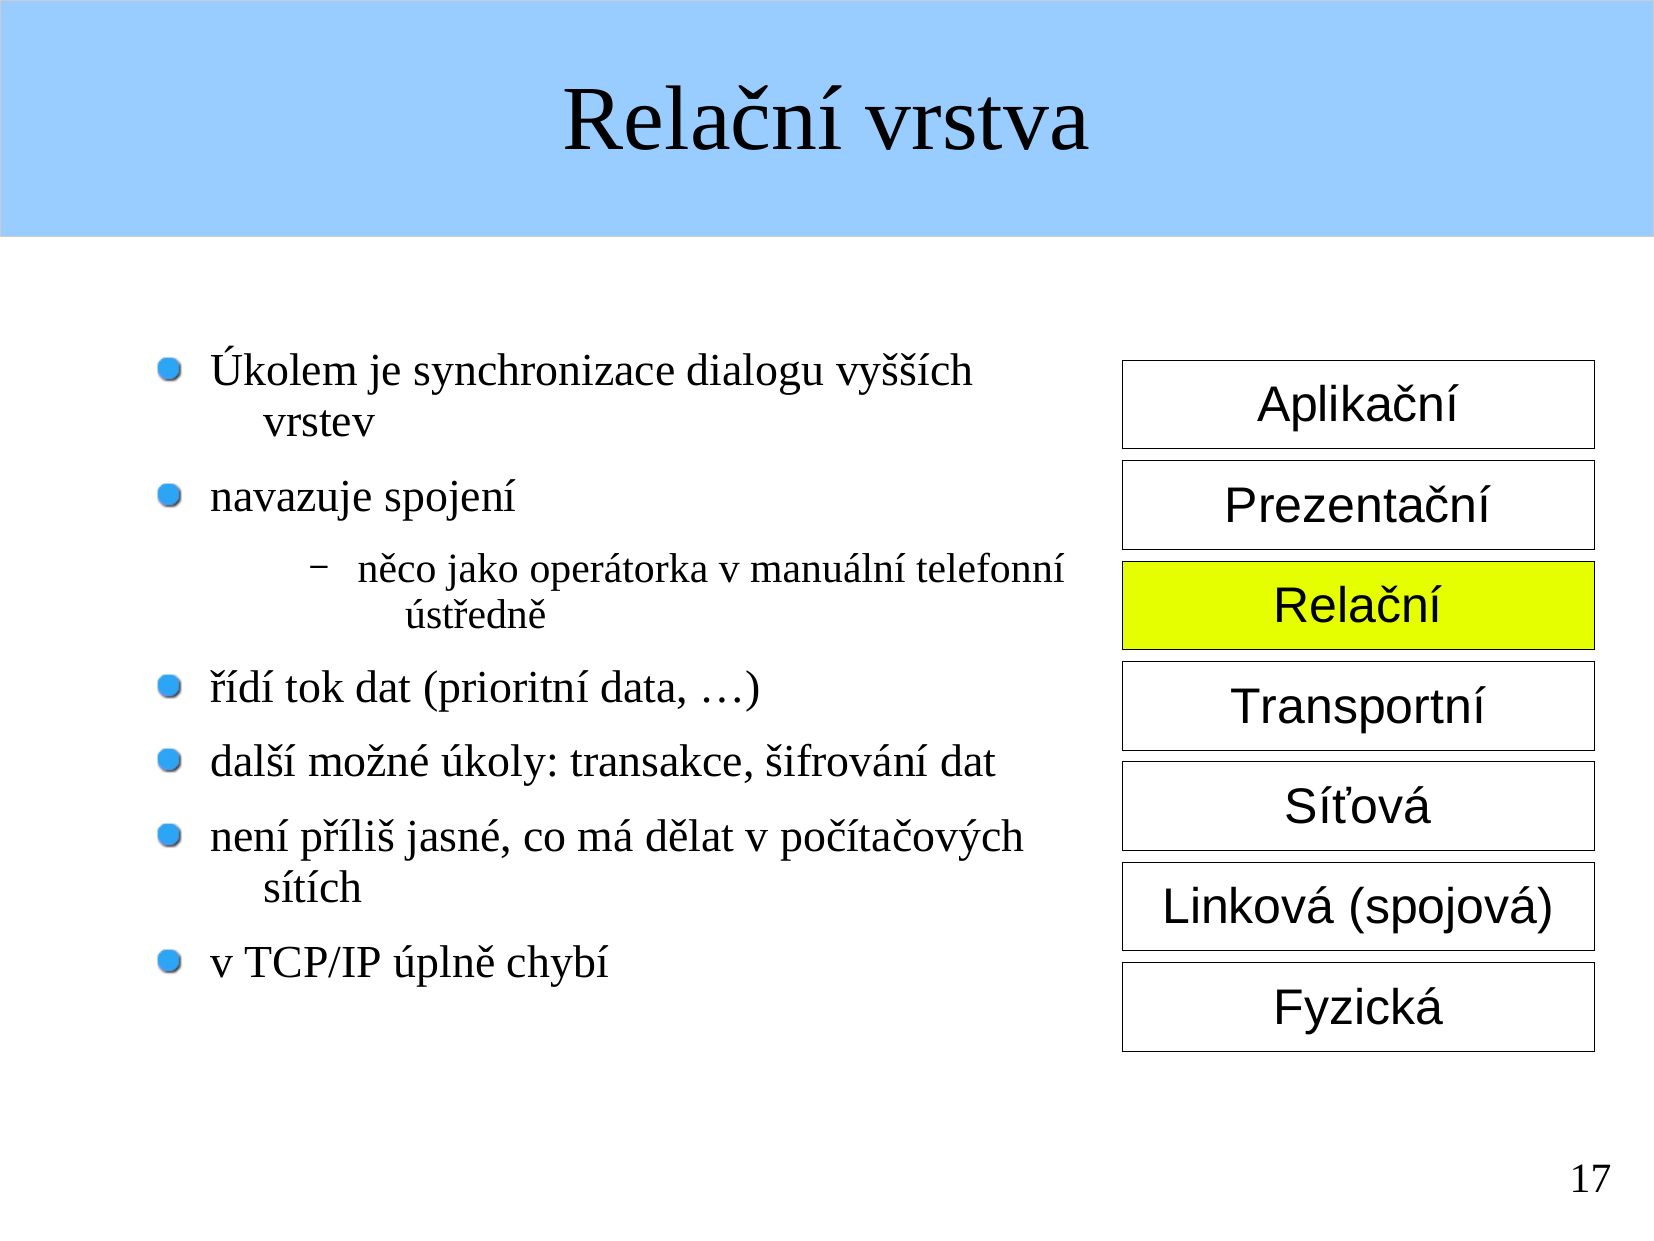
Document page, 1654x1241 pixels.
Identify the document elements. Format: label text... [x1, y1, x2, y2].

text_box Transportní [1122, 661, 1595, 751]
text_box Síťová [1122, 761, 1595, 851]
text_box Prezentační [1122, 460, 1595, 550]
title Relační vrstva [0, 0, 1654, 237]
text_box Aplikační [1122, 360, 1595, 449]
text_box Fyzická [1122, 962, 1595, 1052]
text_box Linková (spojová) [1122, 862, 1595, 951]
text_box Relační [1122, 561, 1595, 650]
list Úkolem je synchronizace dialogu vyšších vrstev navazuje spojení něco jako operátorka v manuální telefonní ústředně řídí tok dat (prioritní data, …) další možné úkoly: transakce, šifrování dat není příliš jasné, co má dělat v počítačových sítích v TCP/IP úplně chybí [121, 344, 1093, 980]
